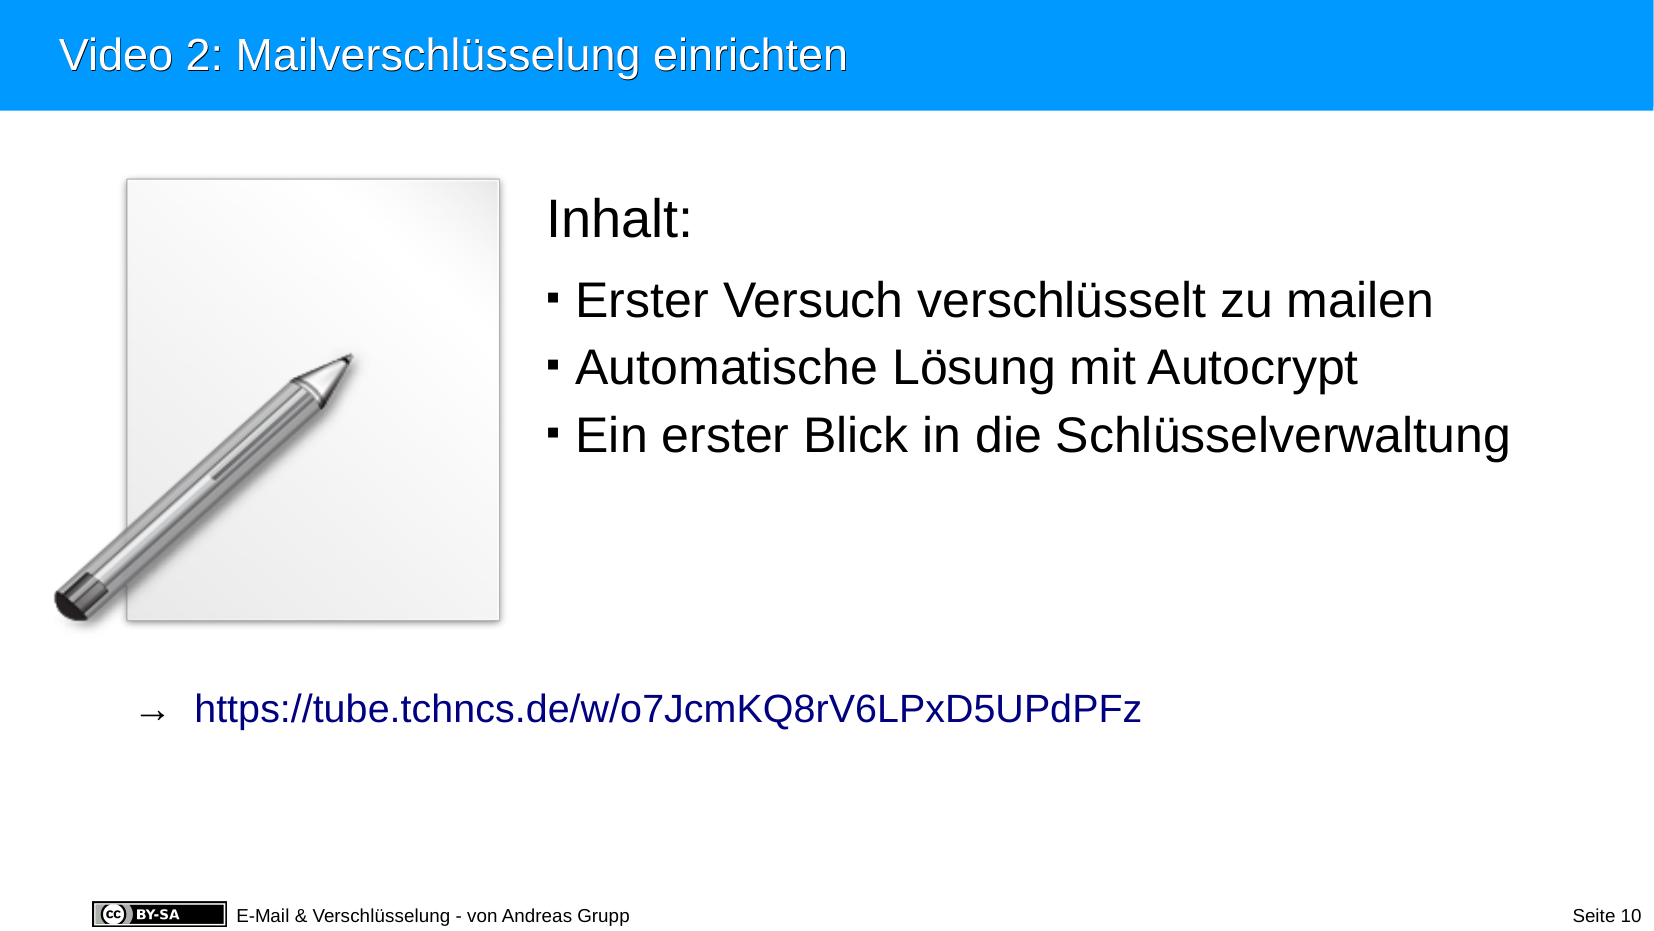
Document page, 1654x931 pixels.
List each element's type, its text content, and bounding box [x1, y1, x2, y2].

picture [92, 901, 227, 927]
title Video 2: Mailverschlüsselung einrichten [59, 21, 1506, 89]
text_box Inhalt: Erster Versuch verschlüsselt zu mailen Automatische Lösung mit Autocrypt Ein erster Blick in die Schlüsselverwaltung [531, 180, 1565, 540]
picture [42, 159, 575, 638]
text_box → https://tube.tchncs.de/w/o7JcmKQ8rV6LPxD5UPdPFz [118, 679, 1595, 739]
